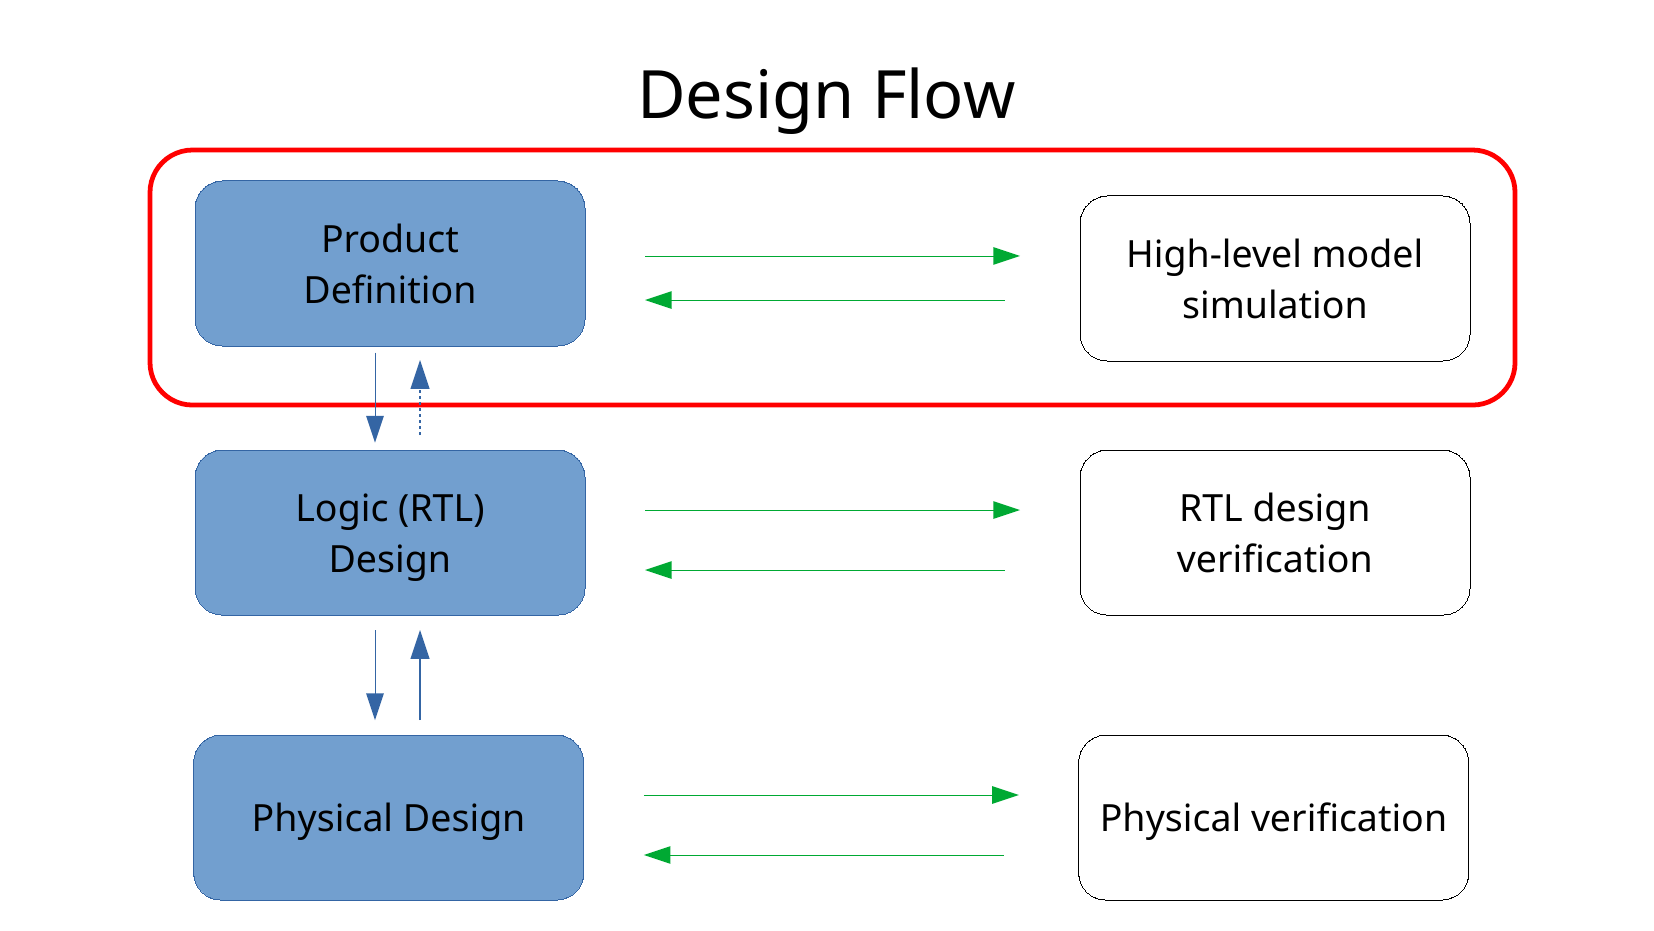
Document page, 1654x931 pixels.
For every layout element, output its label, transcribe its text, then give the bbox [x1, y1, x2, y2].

text_box High-level model simulation [1080, 195, 1471, 362]
text_box Product Definition [195, 180, 586, 347]
text_box Physical Design [193, 735, 584, 901]
text_box Logic (RTL) Design [195, 450, 586, 616]
title Design Flow [82, 15, 1571, 171]
text_box Physical verification [1078, 735, 1469, 901]
text_box RTL design verification [1080, 450, 1471, 616]
